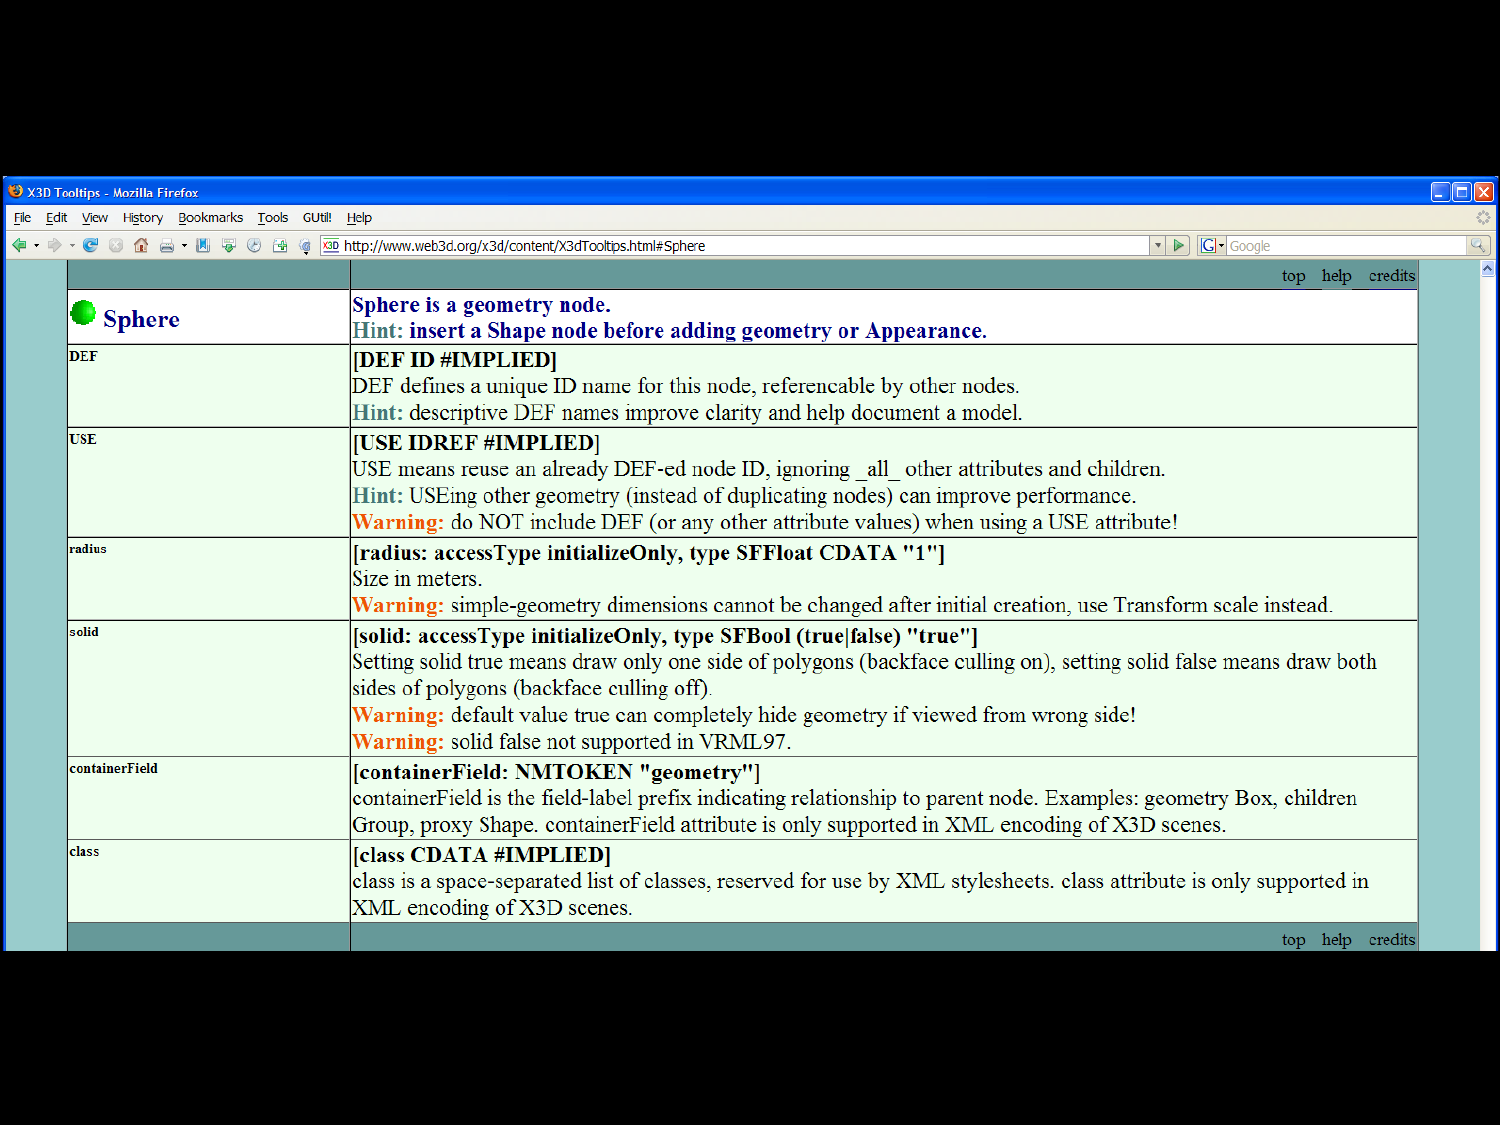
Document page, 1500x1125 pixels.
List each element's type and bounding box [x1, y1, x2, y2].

picture [2, 176, 1499, 951]
text_box [0, 0, 1500, 1125]
